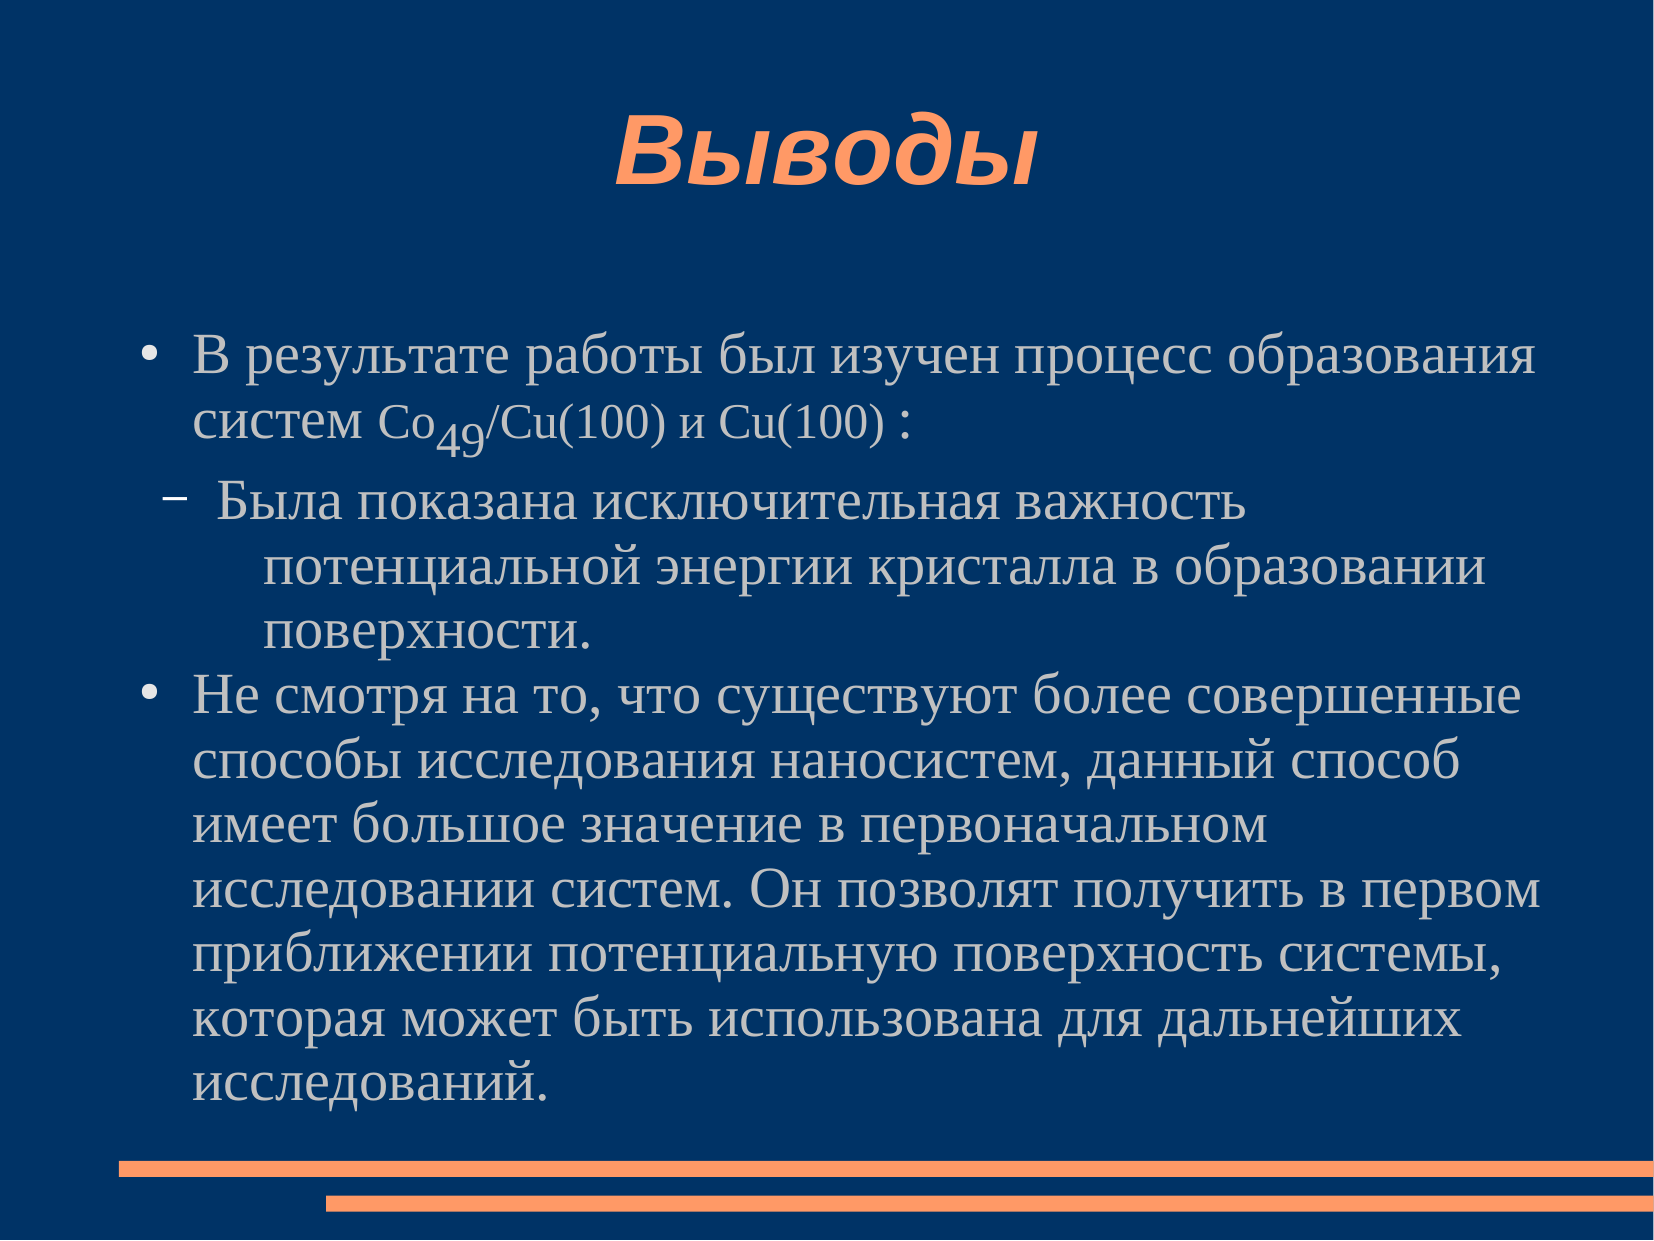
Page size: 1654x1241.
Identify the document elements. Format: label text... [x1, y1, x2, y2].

list В результате работы был изучен процесс образования систем Co49/Cu(100) и Cu(100) : Была показана исключительная важность потенциальной энергии кристалла в образовании поверхности. Не смотря на то, что существуют более совершенные способы исследования наносистем, данный способ имеет большое значение в первоначальном исследовании систем. Он позволят получить в первом приближении потенциальную поверхность системы, которая может быть использована для дальнейших исследований. [121, 322, 1561, 1132]
title Выводы [121, 46, 1534, 254]
